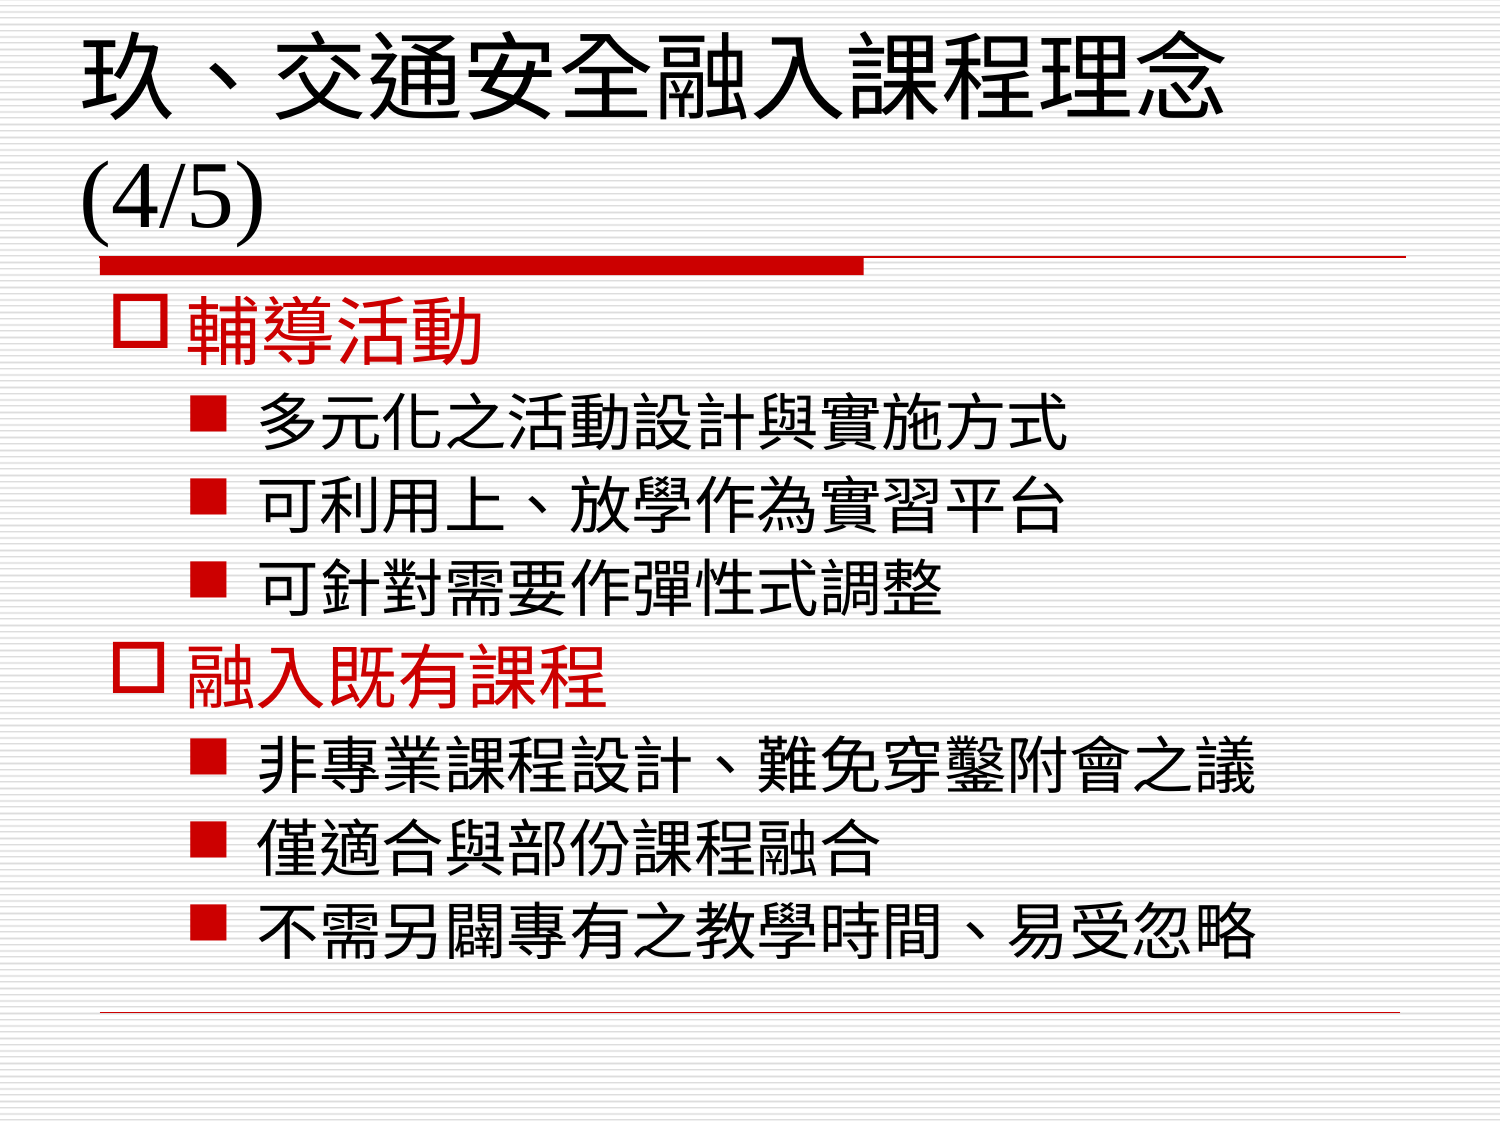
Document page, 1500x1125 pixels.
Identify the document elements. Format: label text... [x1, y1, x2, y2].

title 玖、交通安全融入課程理念(4/5) [64, 54, 1437, 255]
list 輔導活動 多元化之活動設計與實施方式 可利用上、放學作為實習平台 可針對需要作彈性式調整 融入既有課程 非專業課程設計、難免穿鑿附會之議 僅適合與部份課程融合 不需另闢專有之教學時間、易受忽略 [92, 287, 1406, 988]
picture [0, 0, 1500, 1125]
